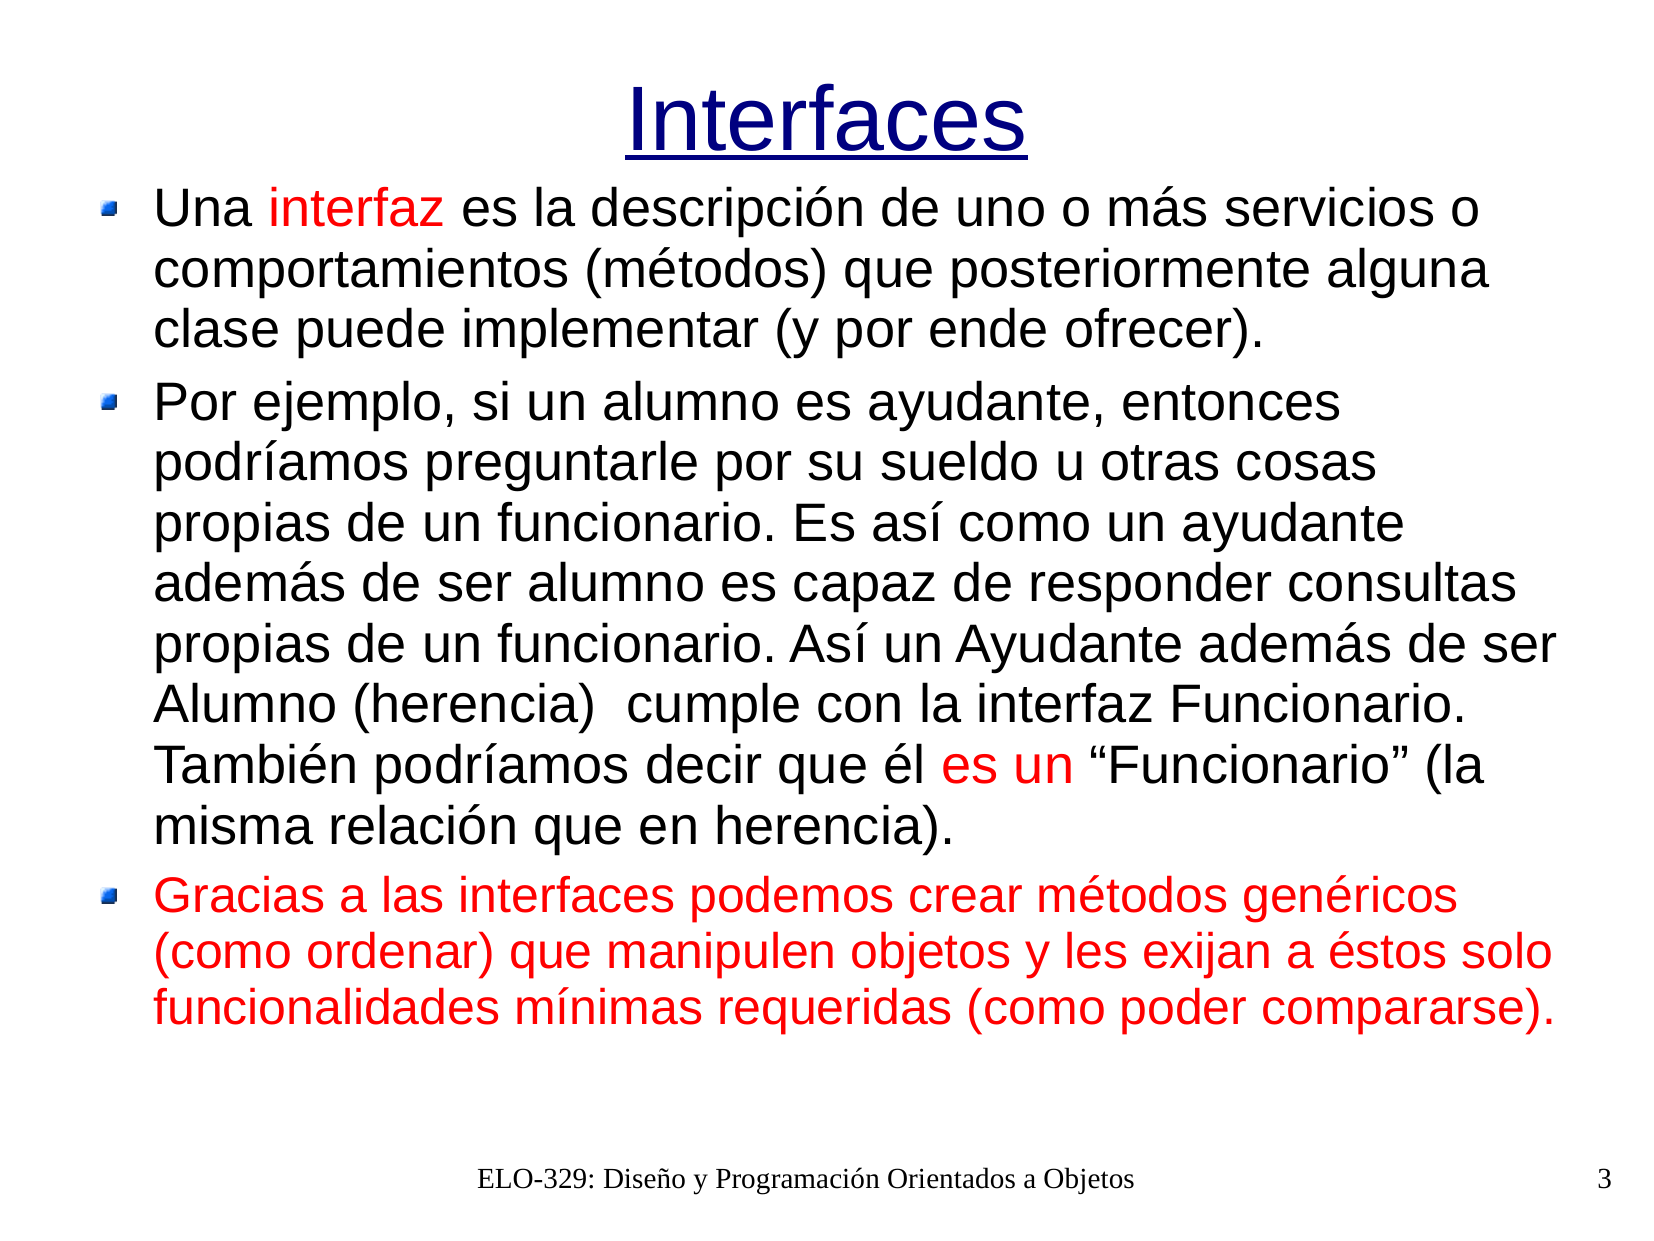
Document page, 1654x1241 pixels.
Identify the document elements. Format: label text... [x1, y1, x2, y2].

list Una interfaz es la descripción de uno o más servicios o comportamientos (métodos) que posteriormente alguna clase puede implementar (y por ende ofrecer). Por ejemplo, si un alumno es ayudante, entonces podríamos preguntarle por su sueldo u otras cosas propias de un funcionario. Es así como un ayudante además de ser alumno es capaz de responder consultas propias de un funcionario. Así un Ayudante además de ser Alumno (herencia) cumple con la interfaz Funcionario. También podríamos decir que él es un “Funcionario” (la misma relación que en herencia). Gracias a las interfaces podemos crear métodos genéricos (como ordenar) que manipulen objetos y les exijan a éstos solo funcionalidades mínimas requeridas (como poder compararse). [82, 177, 1571, 1126]
title Interfaces [82, 49, 1571, 177]
